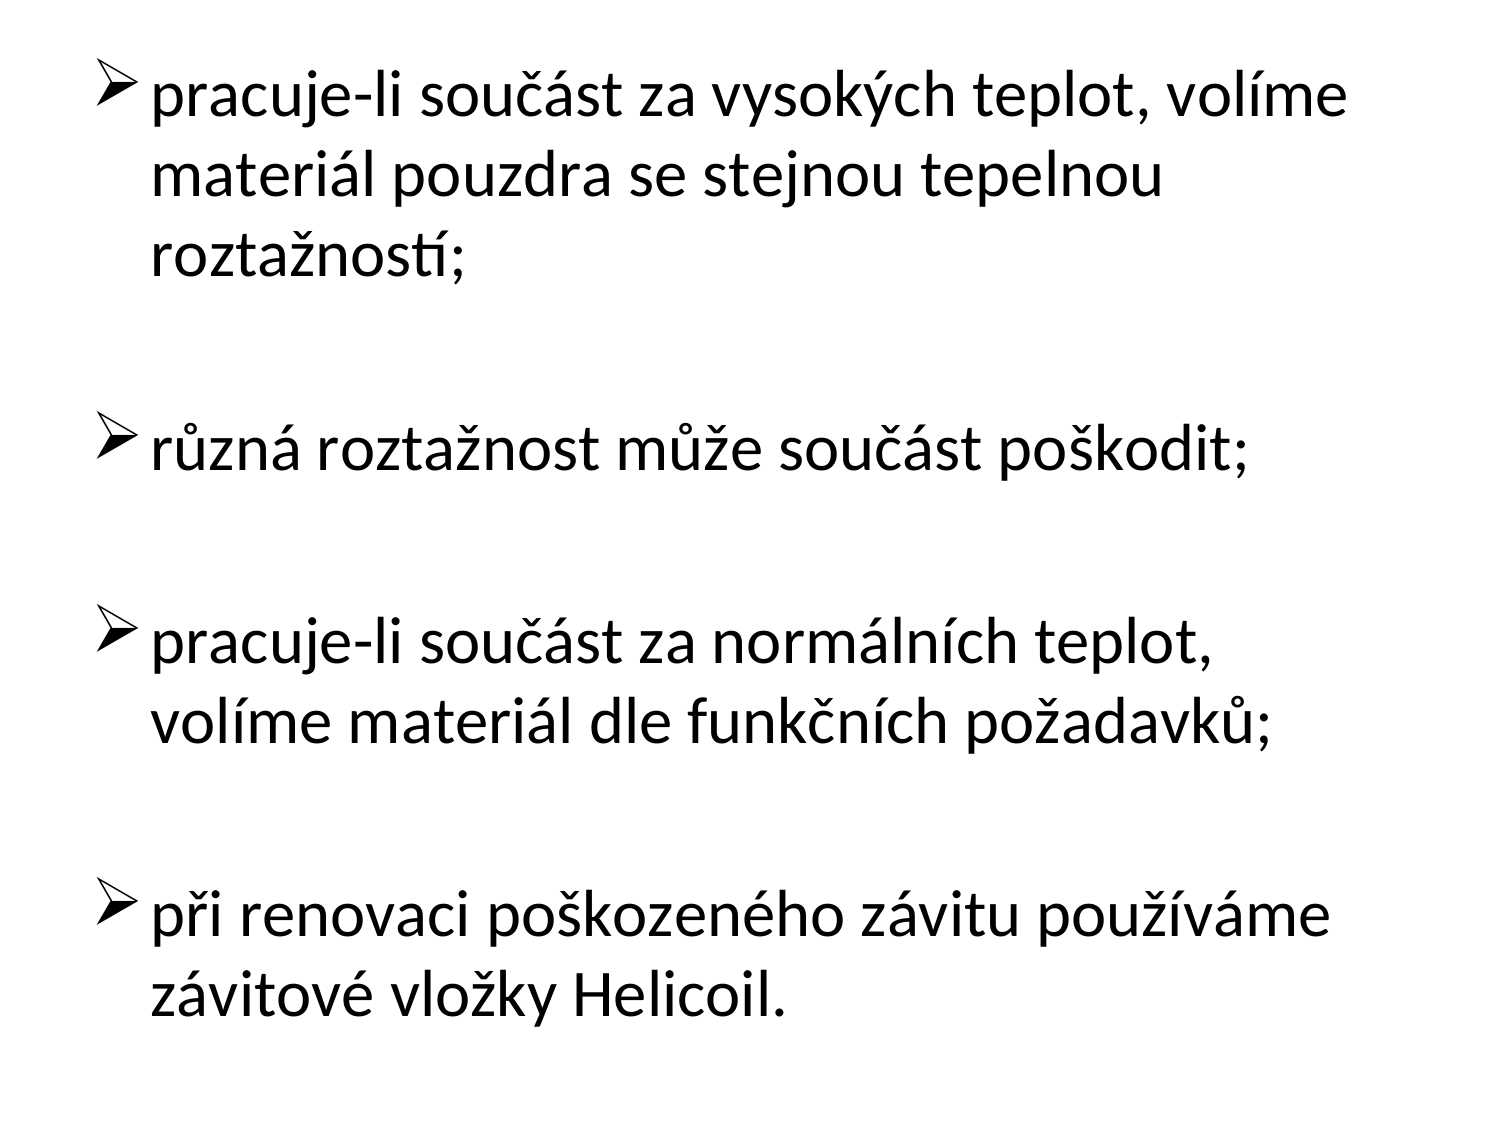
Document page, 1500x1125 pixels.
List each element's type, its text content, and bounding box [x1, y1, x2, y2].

list pracuje-li součást za vysokých teplot, volíme materiál pouzdra se stejnou tepelnou roztažností; různá roztažnost může součást poškodit; pracuje-li součást za normálních teplot, volíme materiál dle funkčních požadavků; při renovaci poškozeného závitu používáme závitové vložky Helicoil. [76, 42, 1427, 1125]
